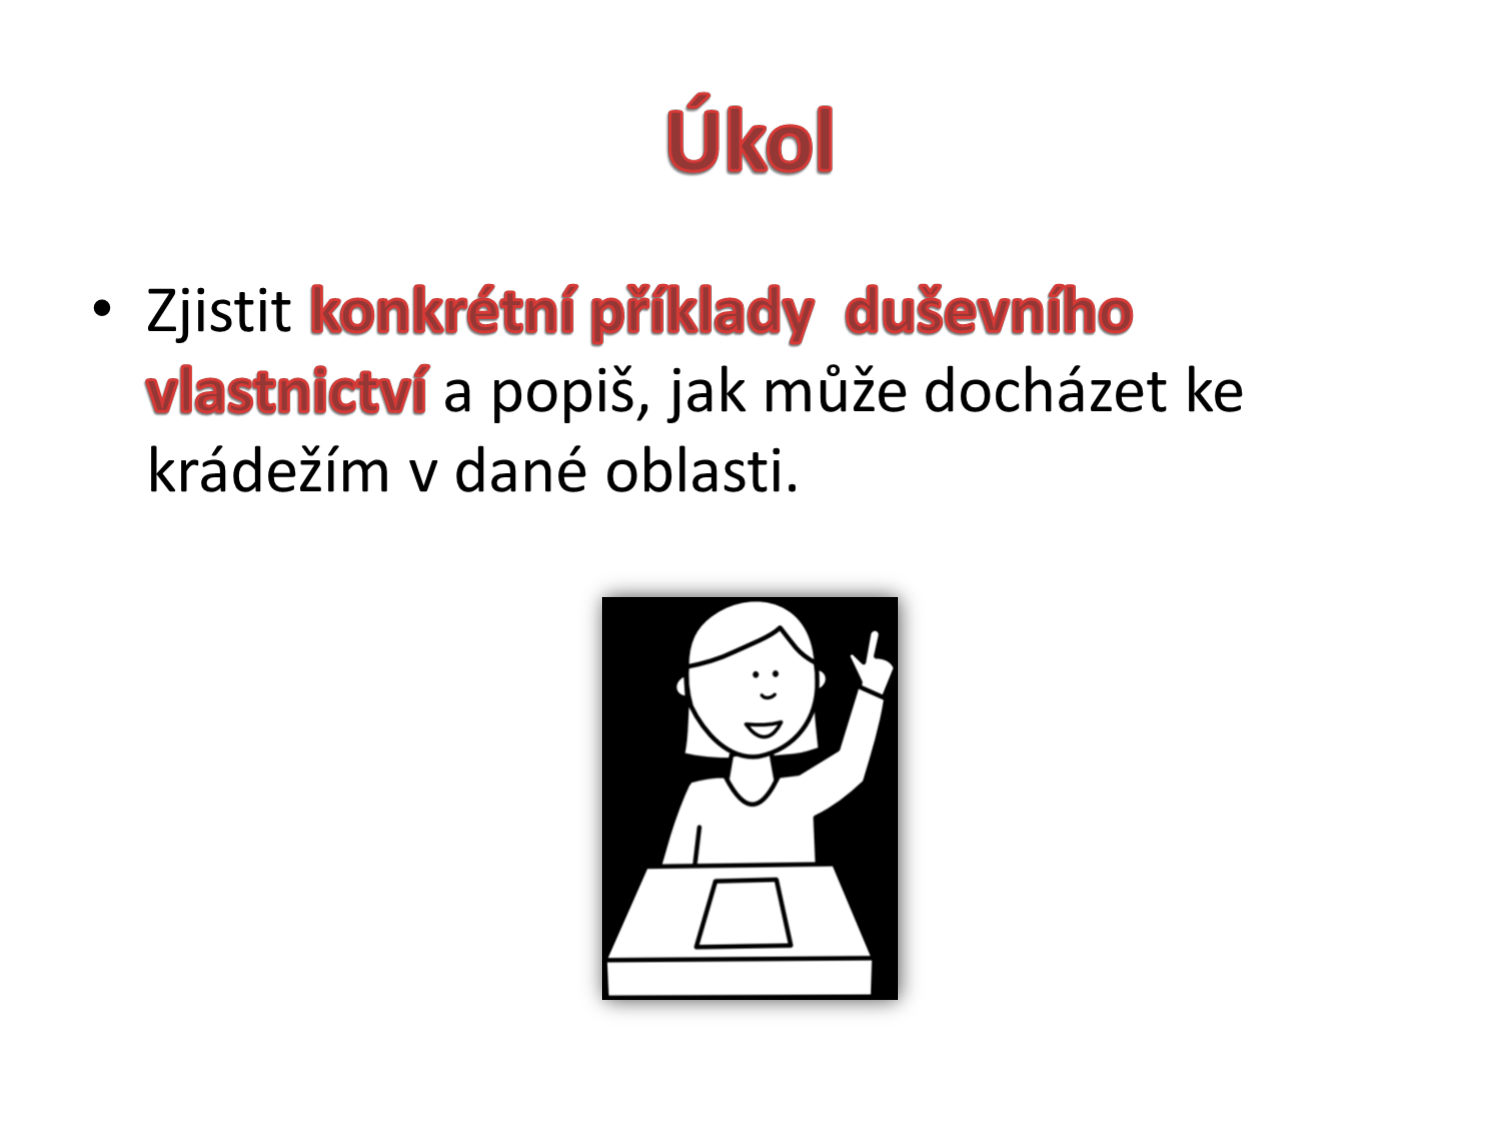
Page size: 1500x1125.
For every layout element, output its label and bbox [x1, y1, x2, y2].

picture [75, 44, 1426, 234]
picture [52, 249, 1426, 1032]
